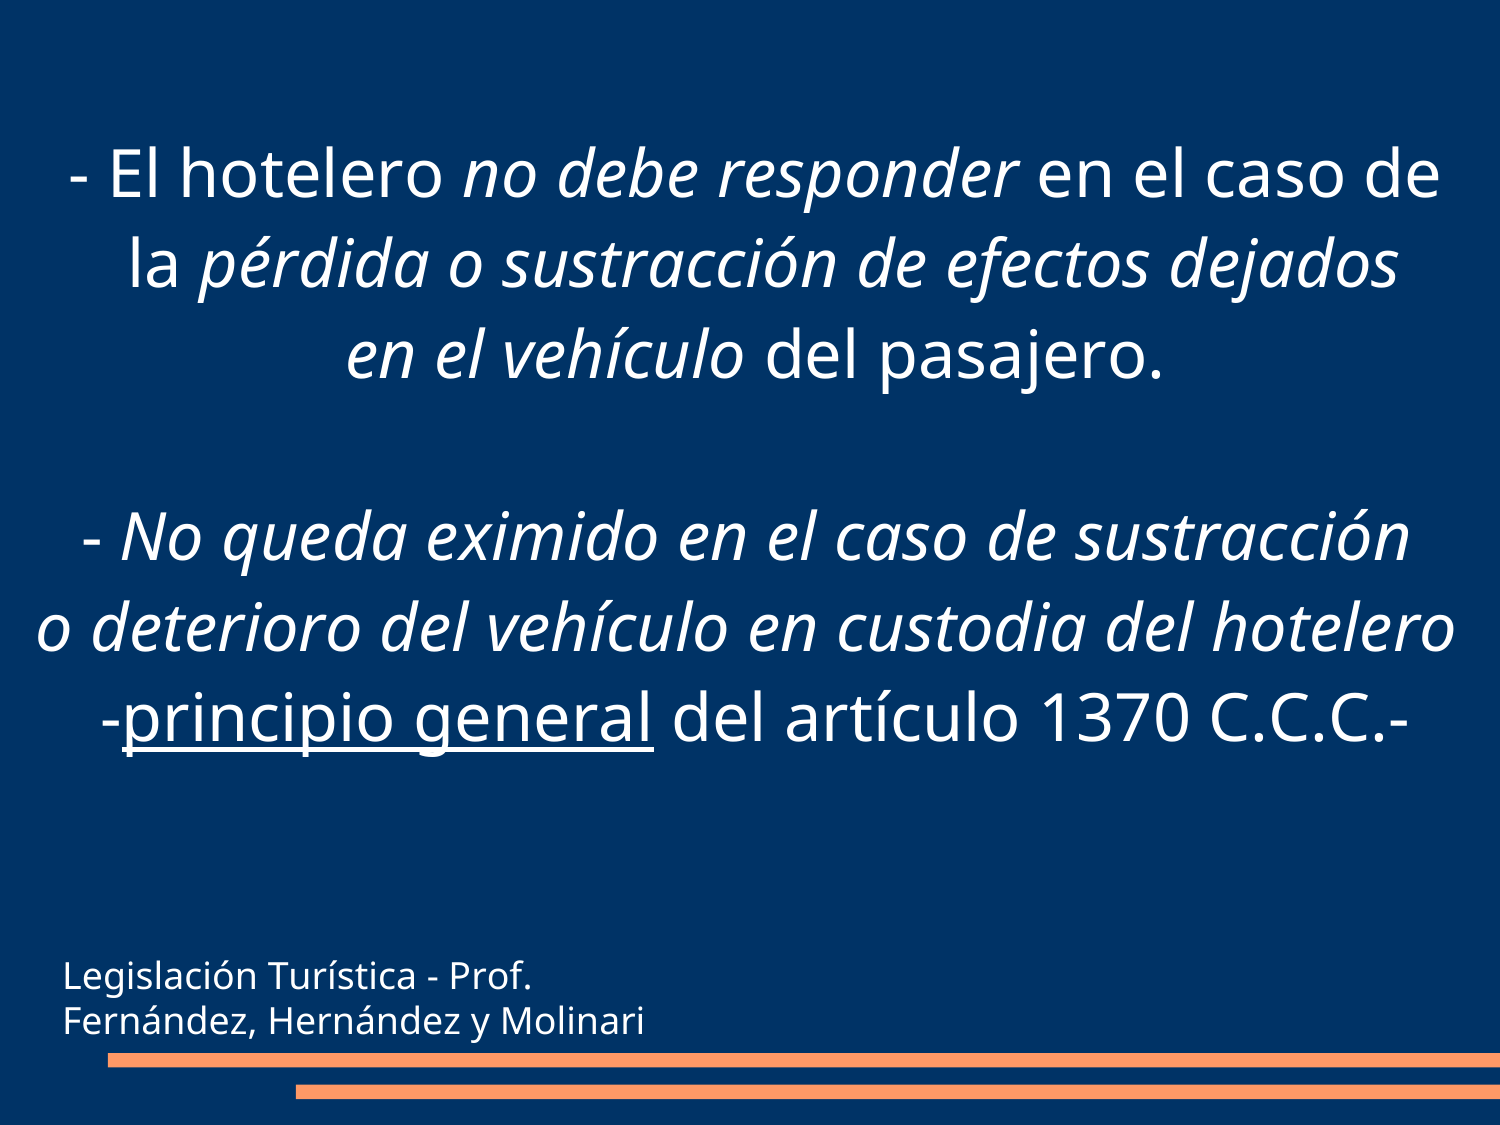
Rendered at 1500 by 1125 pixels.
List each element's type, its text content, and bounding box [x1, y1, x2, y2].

subtitle - El hotelero no debe responder en el caso de la pérdida o sustracción de efectos dejados en el vehículo del pasajero. - No queda eximido en el caso de sustracción o deterioro del vehículo en custodia del hotelero -principio general del artículo 1370 C.C.C.- [35, 41, 1477, 1027]
